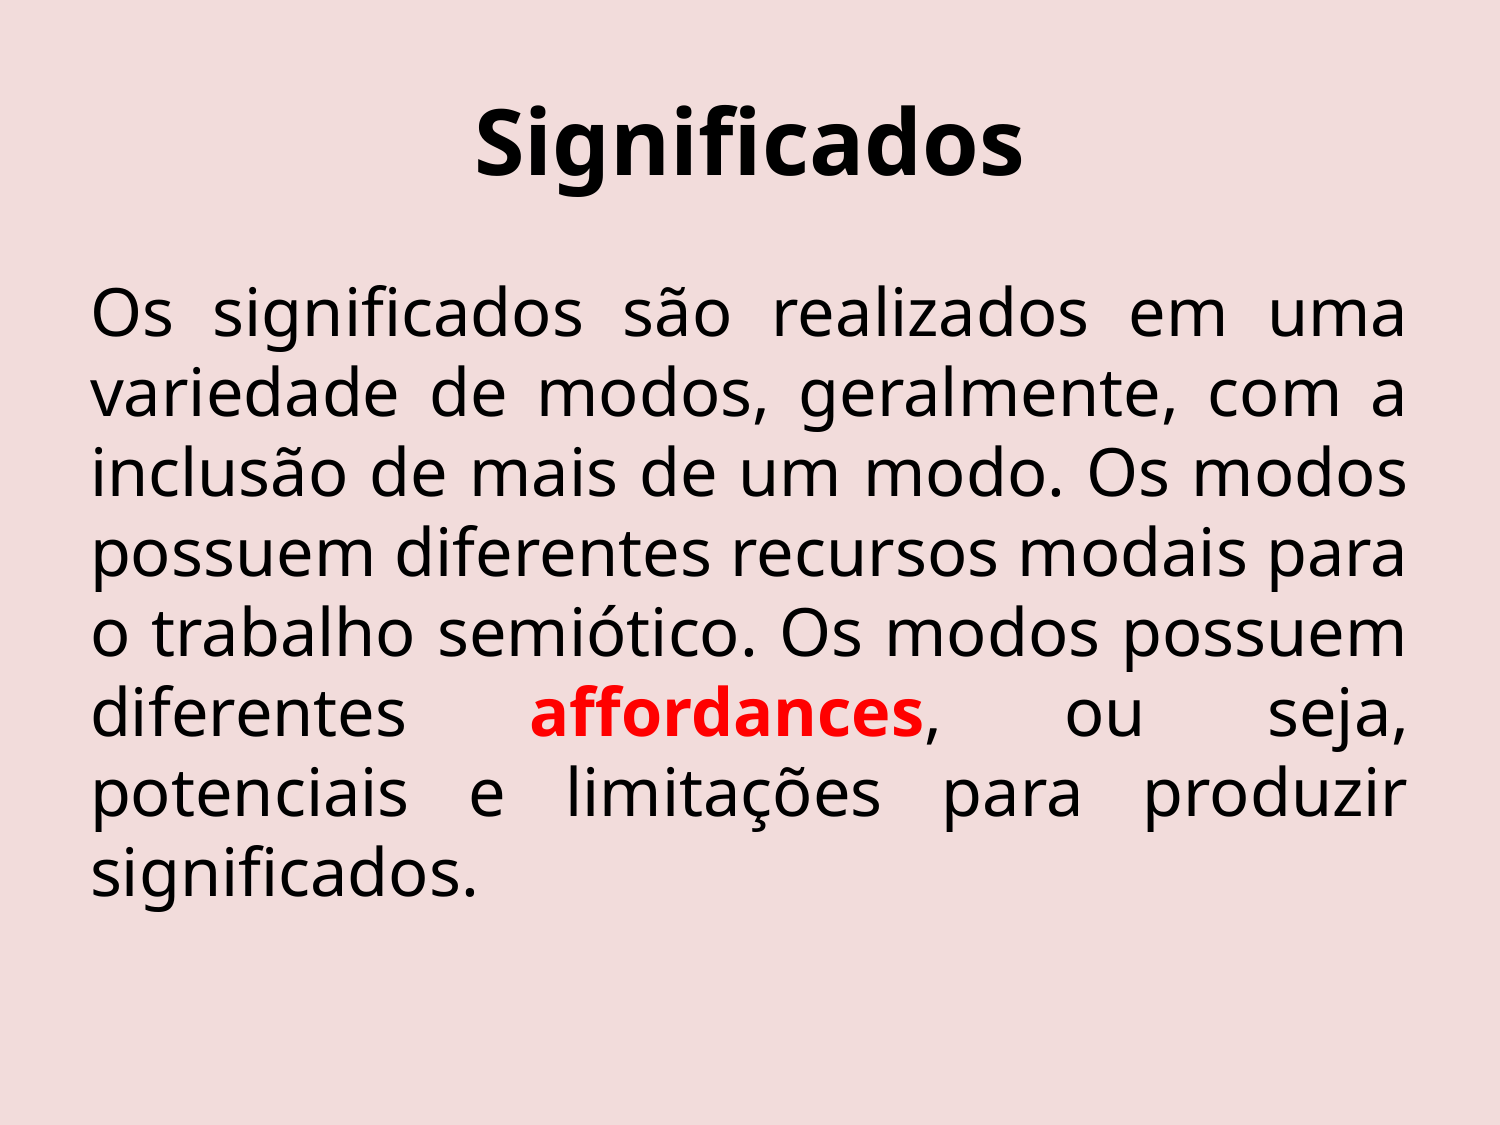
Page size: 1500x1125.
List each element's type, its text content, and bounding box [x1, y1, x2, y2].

title Significados [75, 45, 1425, 233]
list Os significados são realizados em uma variedade de modos, geralmente, com a inclusão de mais de um modo. Os modos possuem diferentes recursos modais para o trabalho semiótico. Os modos possuem diferentes affordances, ou seja, potenciais e limitações para produzir significados. [75, 262, 1425, 1005]
